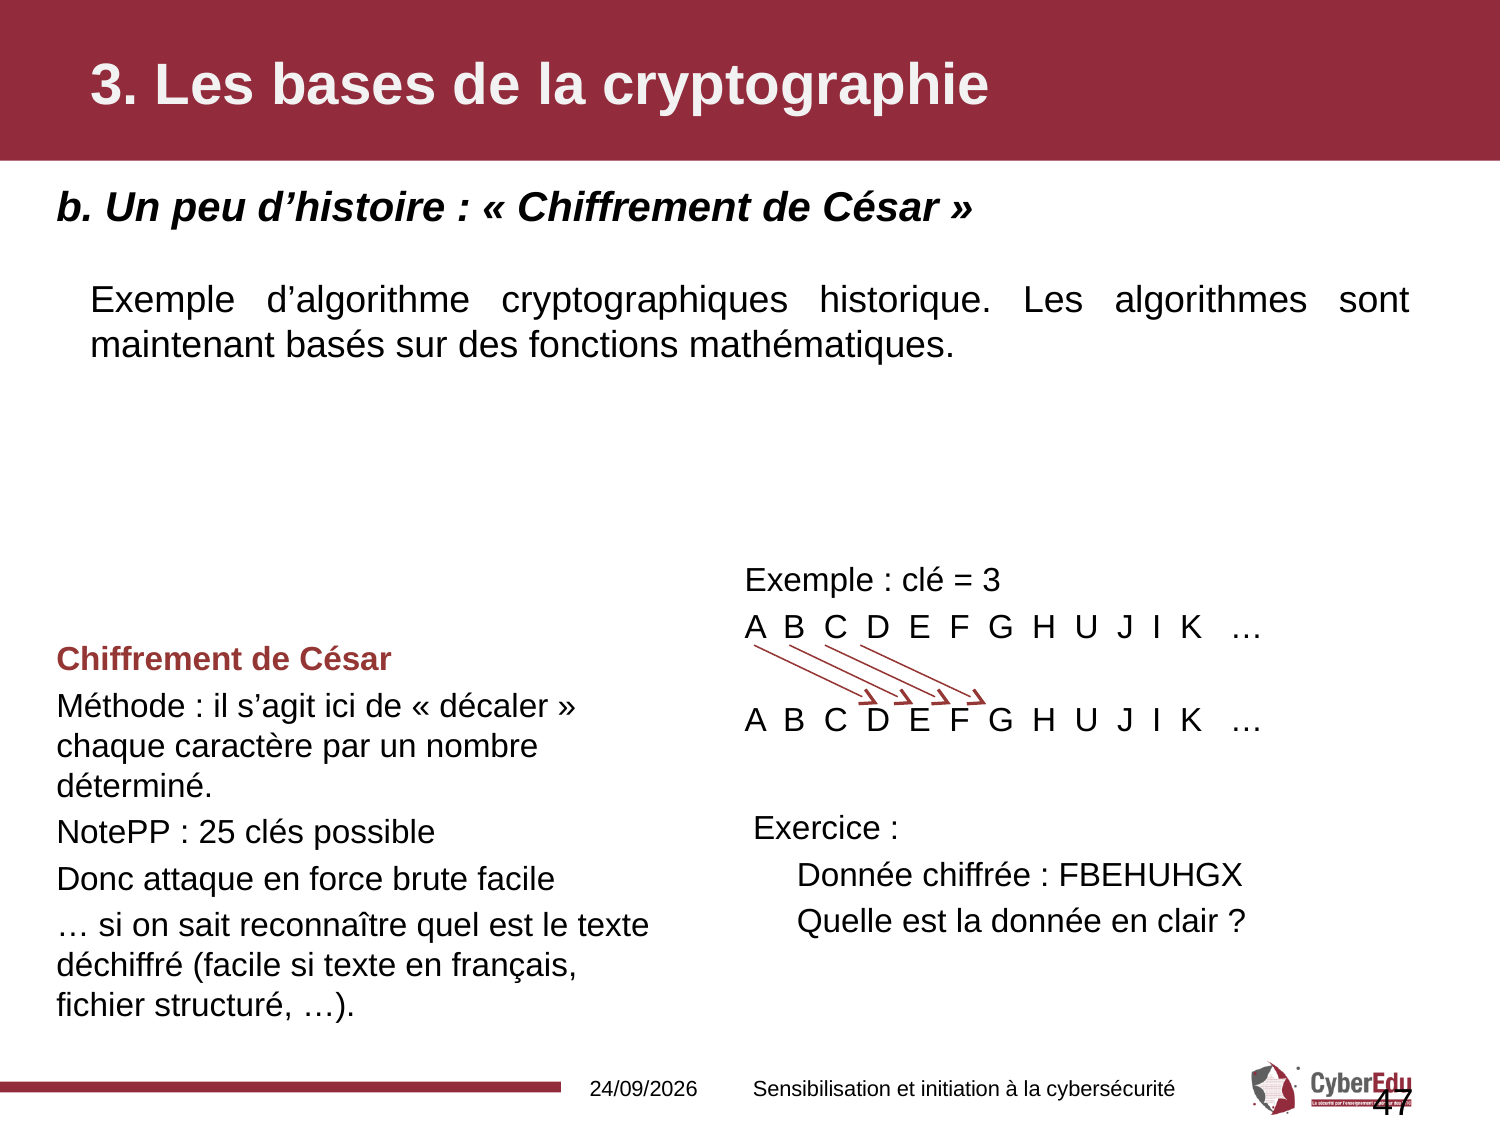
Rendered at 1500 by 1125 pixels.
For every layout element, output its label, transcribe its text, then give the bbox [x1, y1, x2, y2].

text_box Chiffrement de César Méthode : il s’agit ici de « décaler » chaque caractère par un nombre déterminé. NotePP : 25 clés possible Donc attaque en force brute facile … si on sait reconnaître quel est le texte déchiffré (facile si texte en français, fichier structuré, …). [41, 629, 691, 835]
text_box Exercice : Donnée chiffrée : FBEHUHGX Quelle est la donnée en clair ? [738, 798, 1388, 964]
text_box b. Un peu d’histoire : « Chiffrement de César » [41, 172, 1471, 268]
list Exemple d’algorithme cryptographiques historique. Les algorithmes sont maintenant basés sur des fonctions mathématiques. [75, 267, 1425, 457]
slide_number 15/11/2020 [561, 1057, 727, 1118]
picture [1246, 1060, 1412, 1115]
title 3. Les bases de la cryptographie [75, 1, 1425, 161]
picture [1376, 1094, 1385, 1107]
footer Sensibilisation et initiation à la cybersécurité [738, 1057, 1236, 1118]
text_box Exemple : clé = 3 A B C D E F G H U J I K … A B C D E F G H U J I K … [729, 550, 1380, 755]
